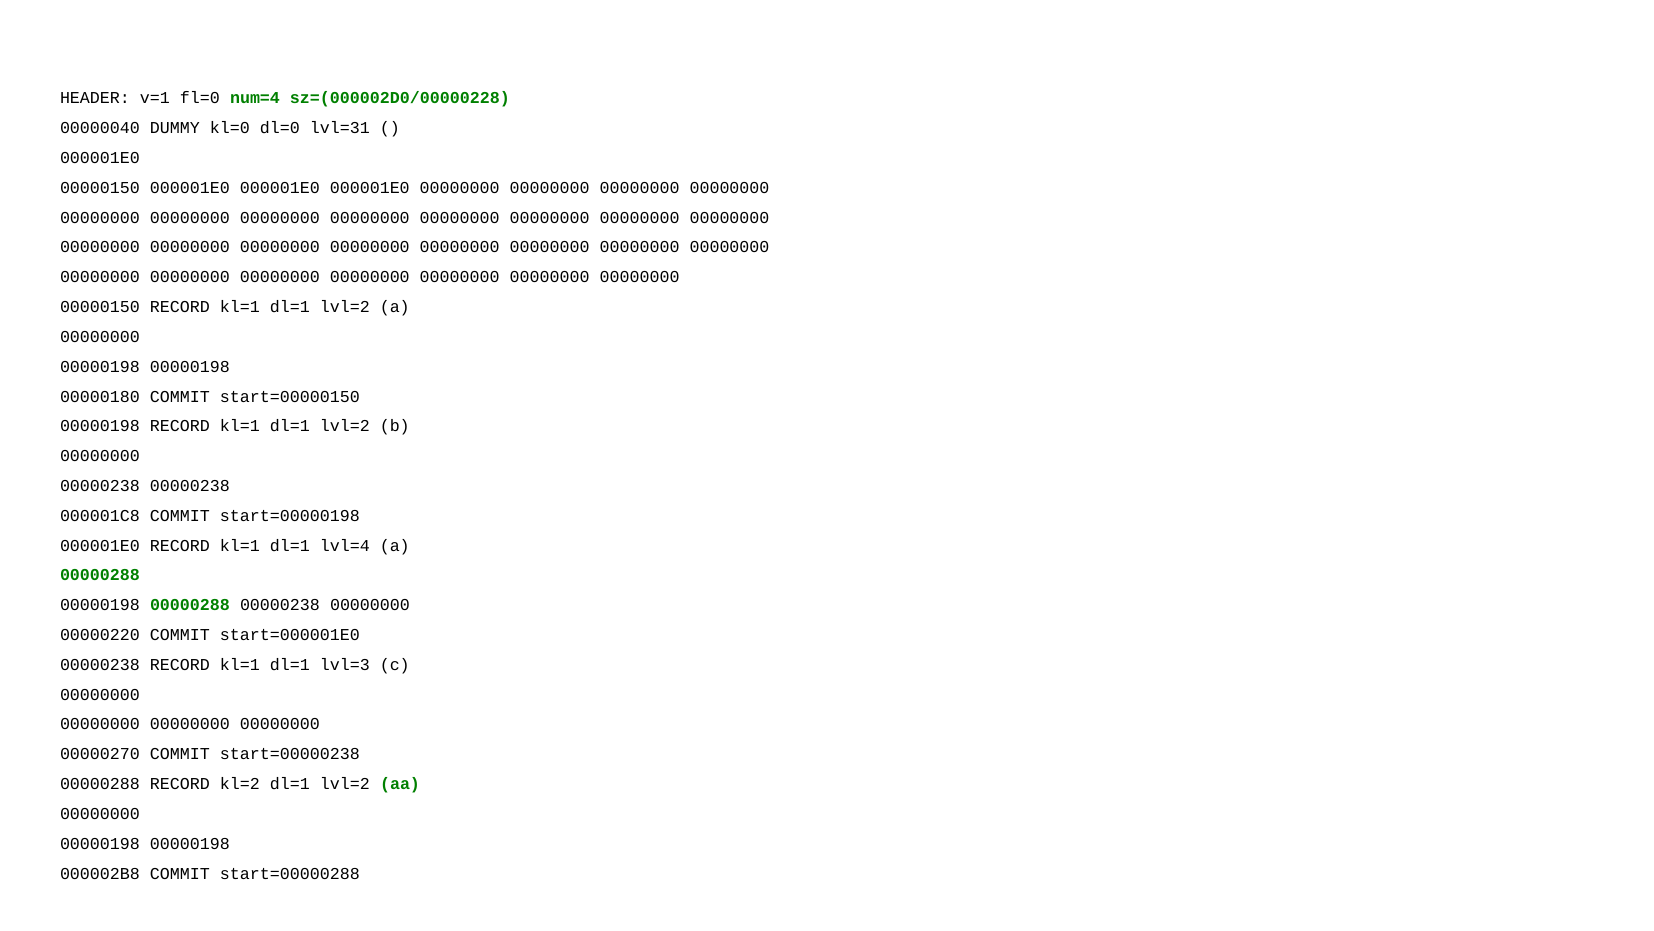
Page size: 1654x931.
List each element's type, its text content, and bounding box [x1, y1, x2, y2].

list HEADER: v=1 fl=0 num=4 sz=(000002D0/00000228) 00000040 DUMMY kl=0 dl=0 lvl=31 () 000001E0 00000150 000001E0 000001E0 000001E0 00000000 00000000 00000000 00000000 00000000 00000000 00000000 00000000 00000000 00000000 00000000 00000000 00000000 00000000 00000000 00000000 00000000 00000000 00000000 00000000 00000000 00000000 00000000 00000000 00000000 00000000 00000000 00000150 RECORD kl=1 dl=1 lvl=2 (a) 00000000 00000198 00000198 00000180 COMMIT start=00000150 00000198 RECORD kl=1 dl=1 lvl=2 (b) 00000000 00000238 00000238 000001C8 COMMIT start=00000198 000001E0 RECORD kl=1 dl=1 lvl=4 (a) 00000288 00000198 00000288 00000238 00000000 00000220 COMMIT start=000001E0 00000238 RECORD kl=1 dl=1 lvl=3 (c) 00000000 00000000 00000000 00000000 00000270 COMMIT start=00000238 00000288 RECORD kl=2 dl=1 lvl=2 (aa) 00000000 00000198 00000198 000002B8 COMMIT start=00000288 [60, 90, 1571, 886]
